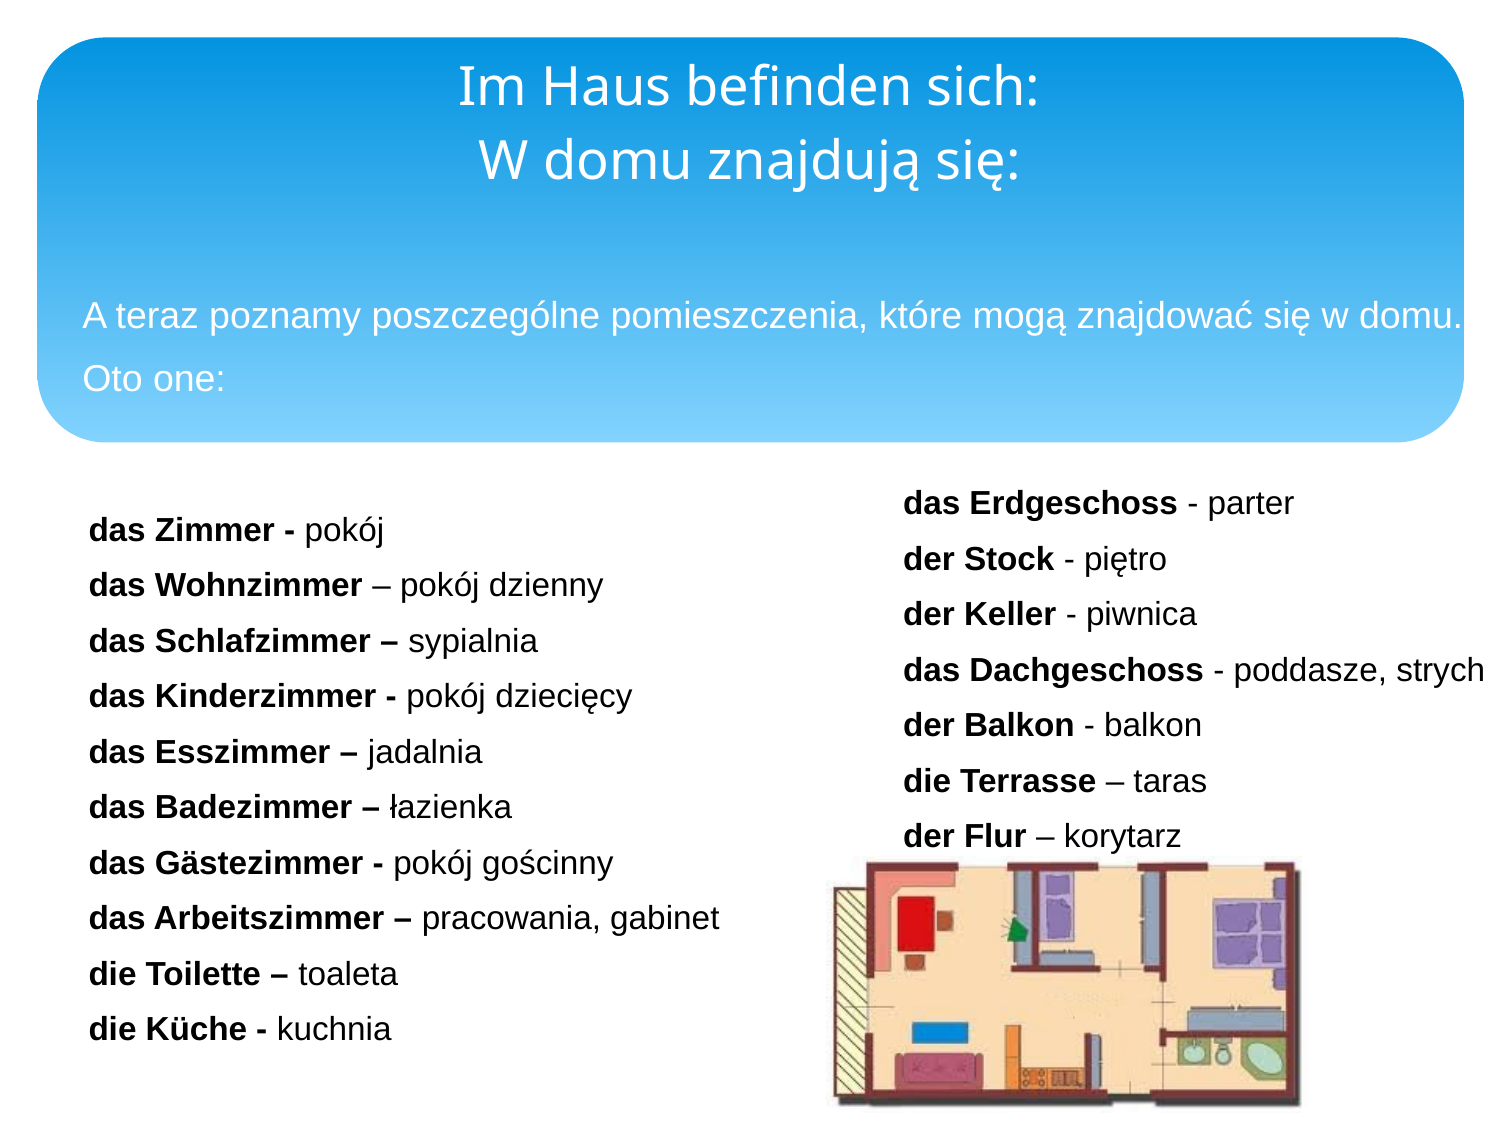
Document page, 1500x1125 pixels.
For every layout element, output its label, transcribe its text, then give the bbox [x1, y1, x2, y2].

picture [826, 856, 1308, 1113]
text_box A teraz poznamy poszczególne pomieszczenia, które mogą znajdować się w domu. Oto one: [67, 265, 1477, 386]
text_box das Erdgeschoss - parter der Stock - piętro der Keller - piwnica das Dachgeschoss - poddasze, strych der Balkon - balkon die Terrasse – taras der Flur – korytarz [888, 458, 1500, 857]
title Im Haus befinden sich: W domu znajdują się: [75, 58, 1425, 258]
subtitle das Zimmer - pokój das Wohnzimmer – pokój dzienny das Schlafzimmer – sypialnia das Kinderzimmer - pokój dziecięcy das Esszimmer – jadalnia das Badezimmer – łazienka das Gästezimmer - pokój gościnny das Arbeitszimmer – pracowania, gabinet die Toilette – toaleta die Küche - kuchnia [88, 492, 888, 1048]
